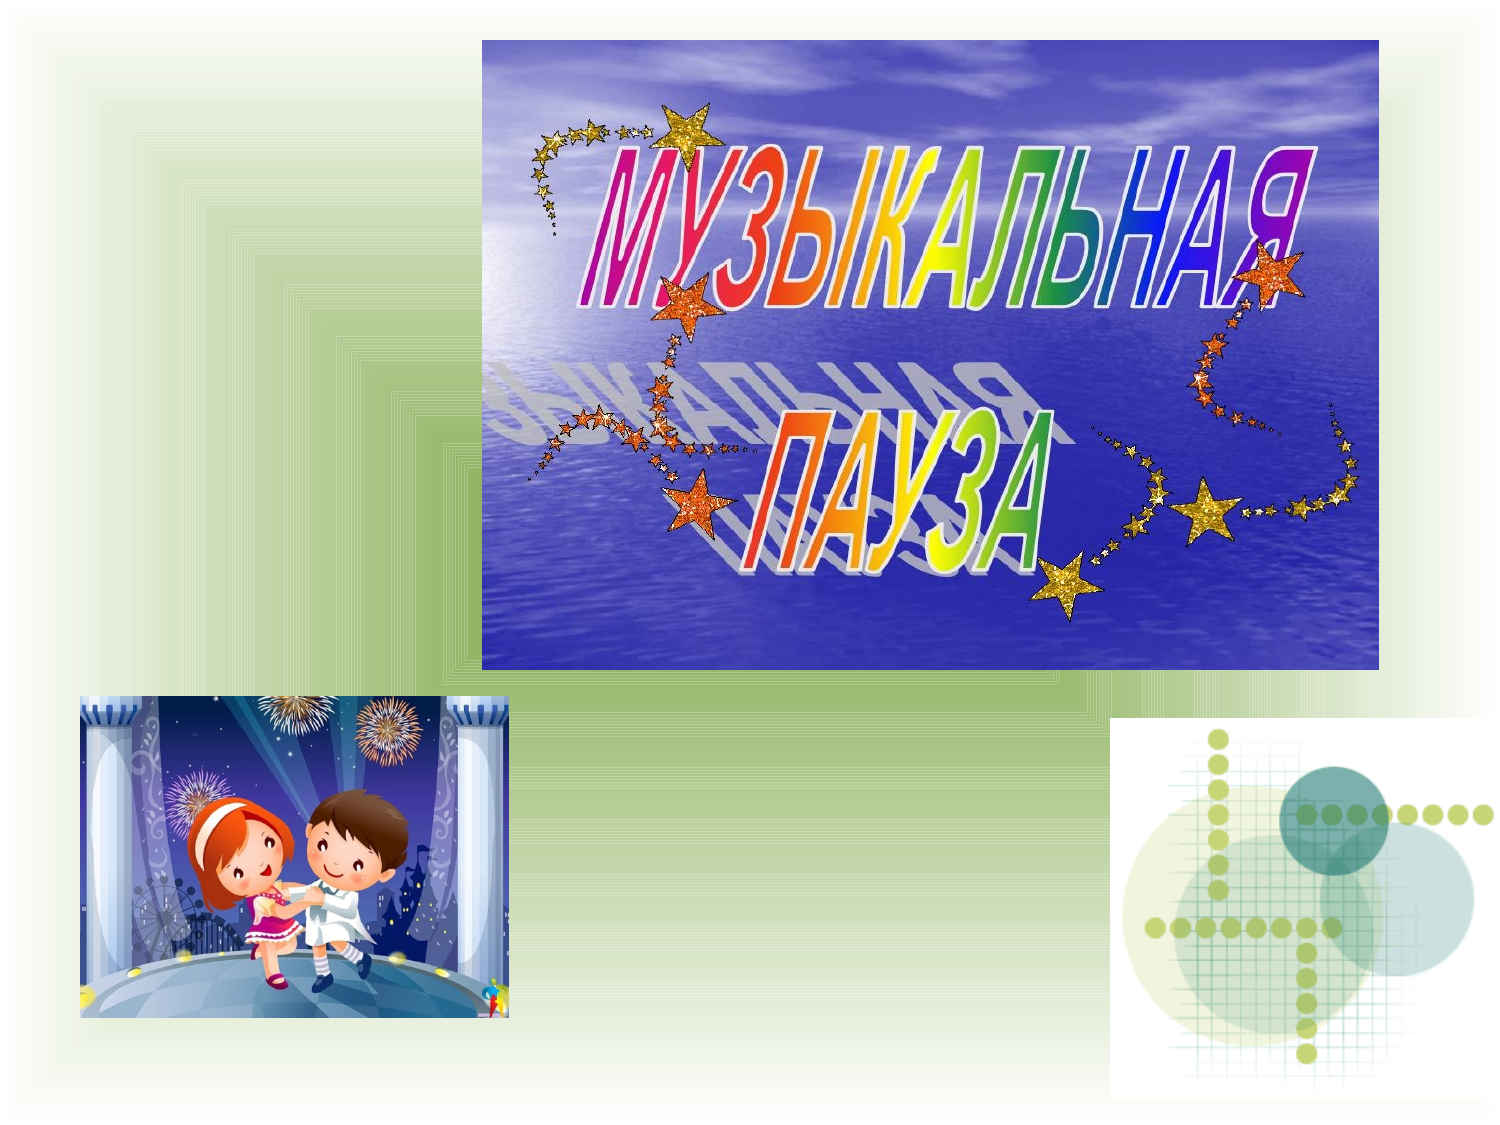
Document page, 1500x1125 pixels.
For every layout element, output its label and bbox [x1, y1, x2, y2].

picture [482, 40, 1379, 670]
picture [80, 696, 509, 1018]
